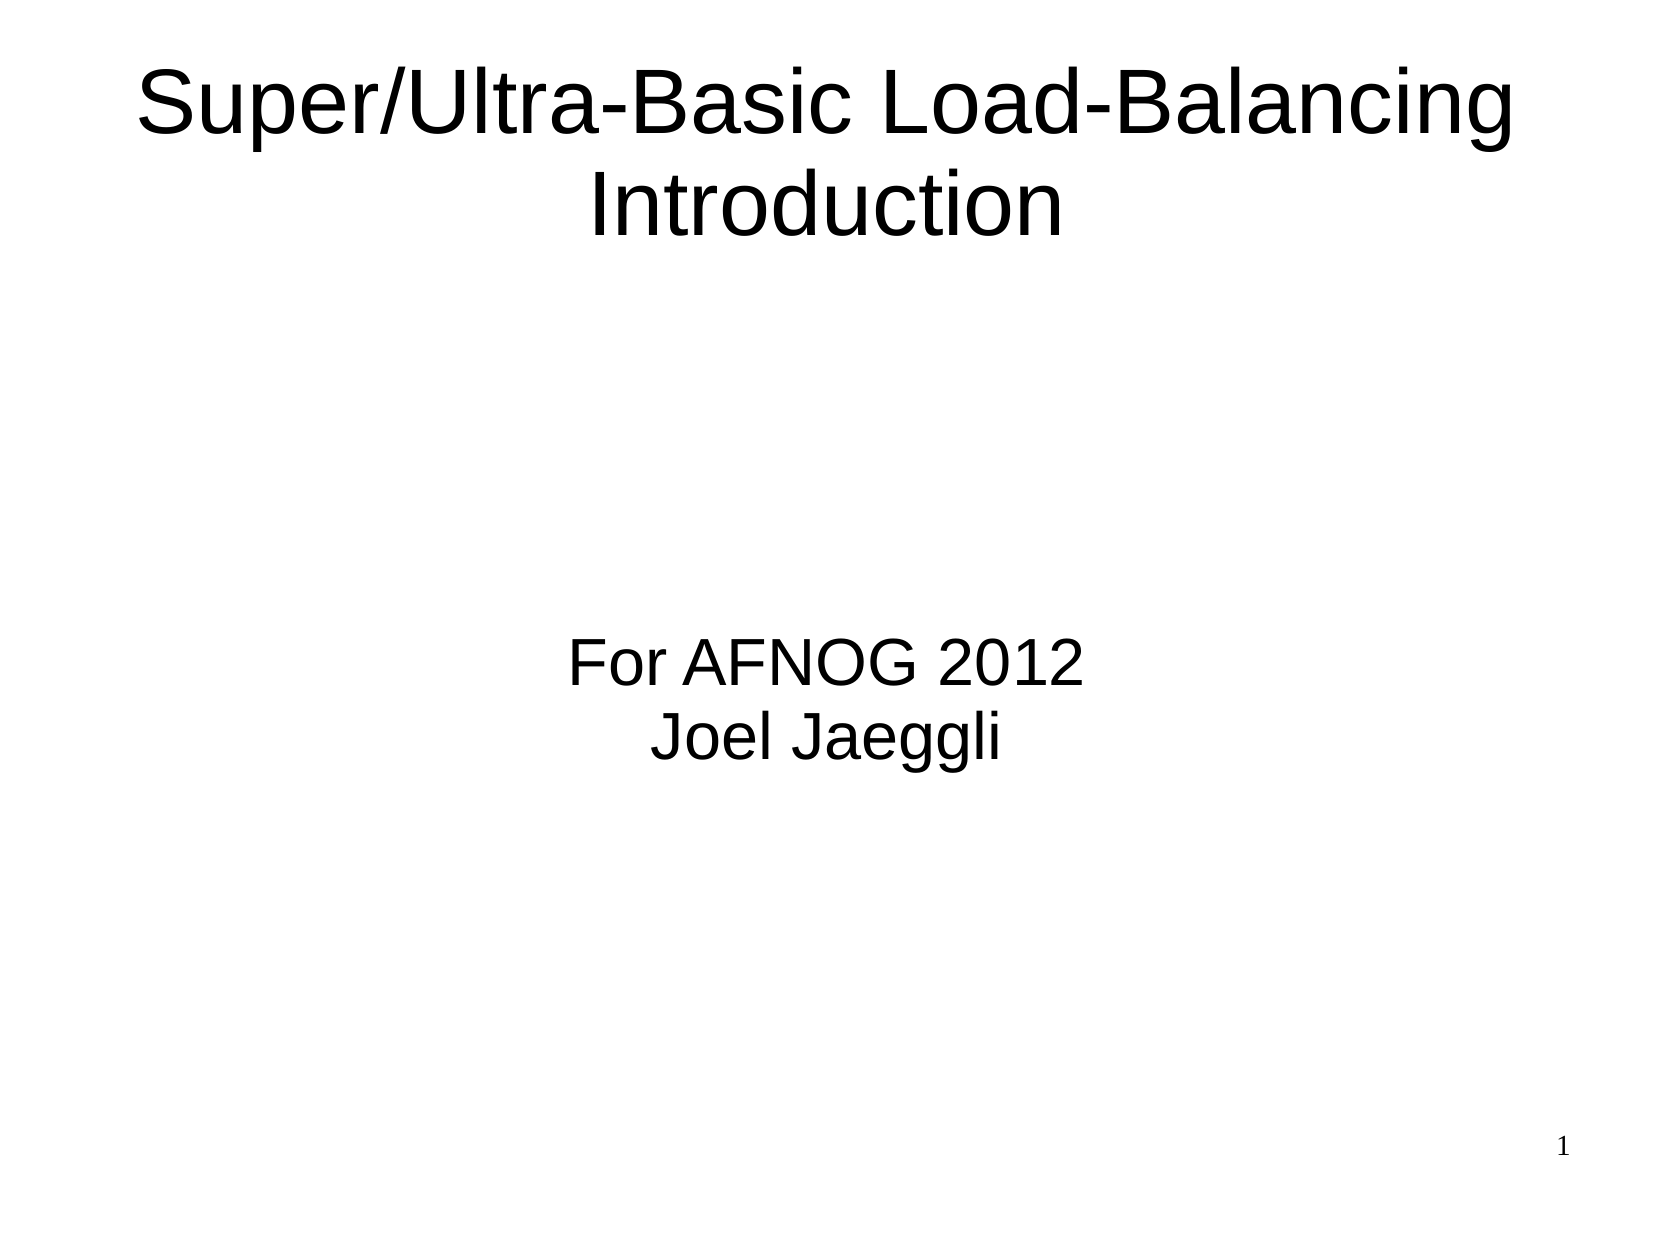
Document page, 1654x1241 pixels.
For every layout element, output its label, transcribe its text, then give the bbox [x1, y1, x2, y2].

subtitle For AFNOG 2012 Joel Jaeggli [82, 290, 1571, 1109]
title Super/Ultra-Basic Load-Balancing Introduction [82, 49, 1571, 257]
